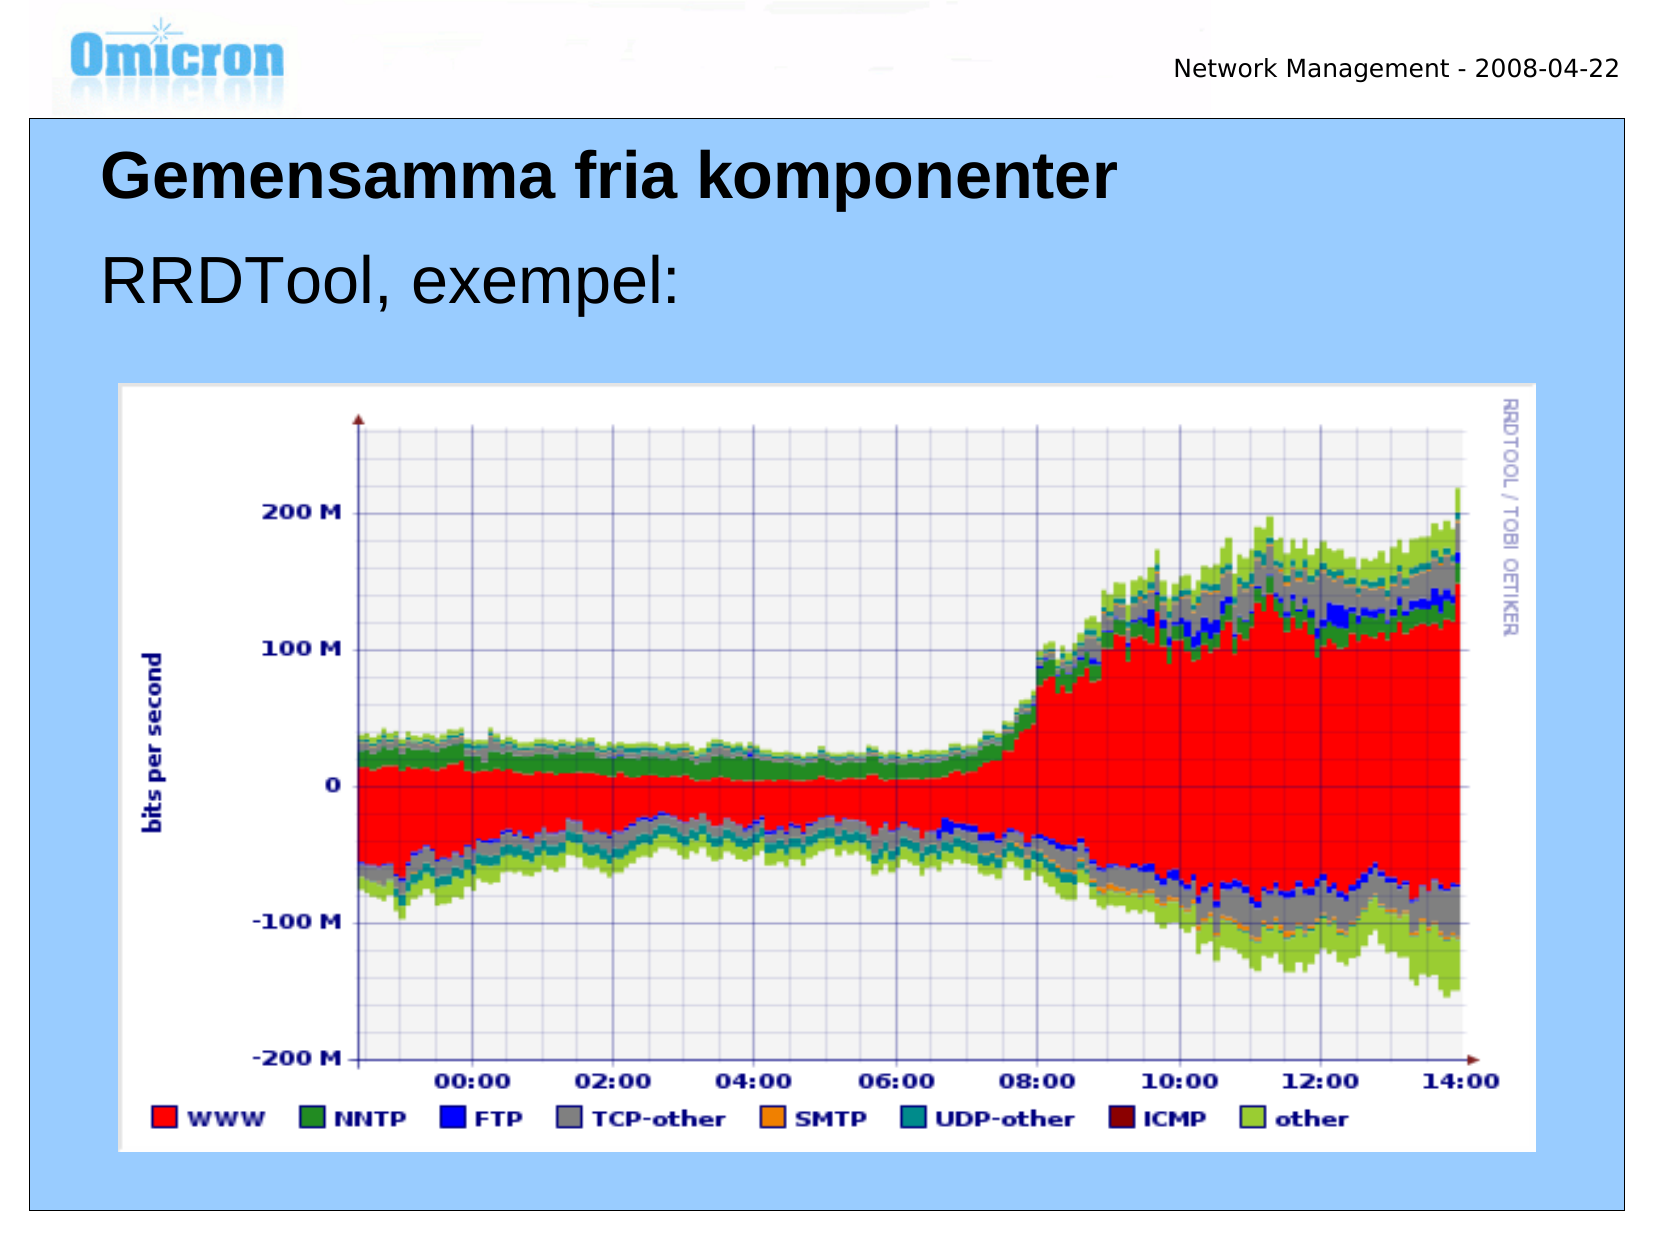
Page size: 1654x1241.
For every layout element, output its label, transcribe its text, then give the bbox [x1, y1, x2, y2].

list Gemensamma fria komponenter RRDTool, exempel: [82, 138, 1571, 1100]
picture [118, 383, 1536, 1152]
text_box Network Management - 2008-04-22 [1158, 46, 1636, 91]
picture [29, 0, 1211, 118]
text_box [29, 118, 1625, 1211]
